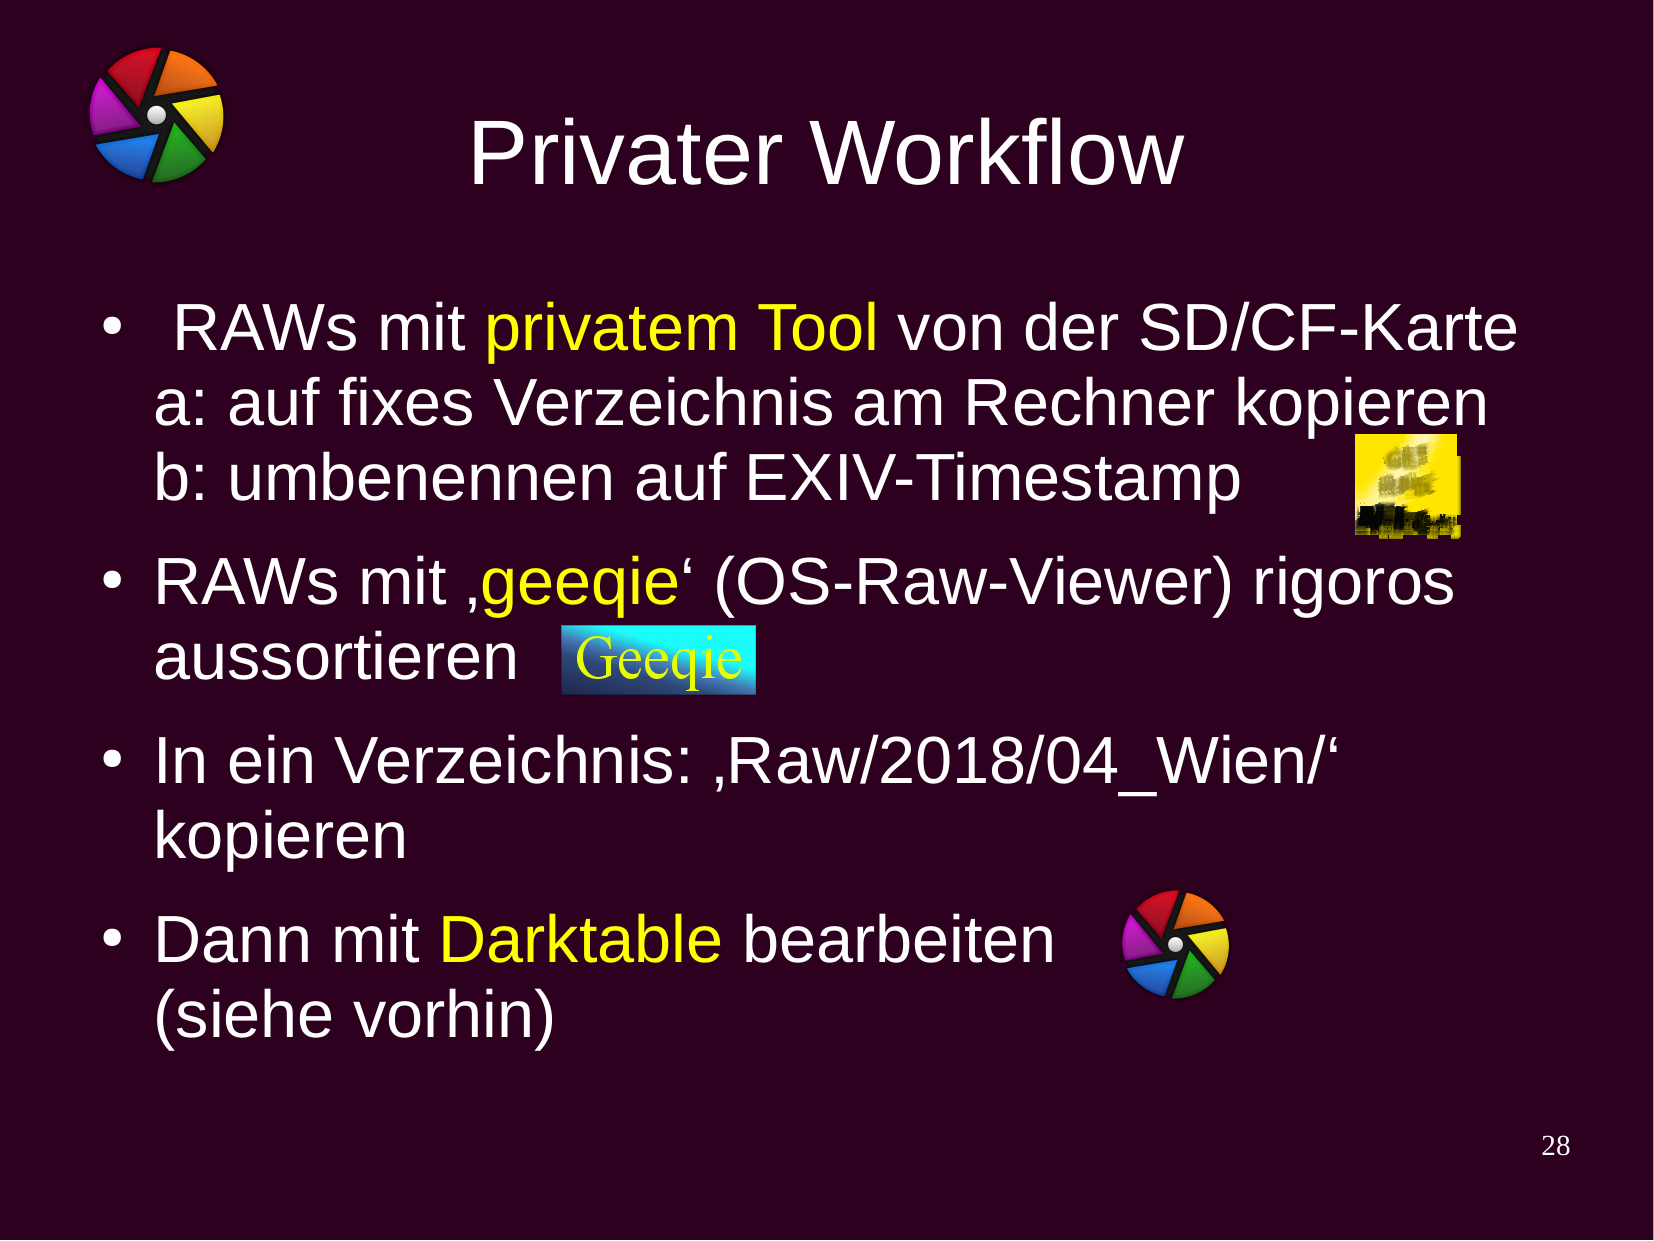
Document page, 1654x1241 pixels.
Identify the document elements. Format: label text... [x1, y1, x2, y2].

picture [82, 41, 231, 189]
picture [561, 625, 756, 695]
list RAWs mit privatem Tool von der SD/CF-Karte a: auf fixes Verzeichnis am Rechner kopieren b: umbenennen auf EXIV-Timestamp RAWs mit ‚geeqie‘ (OS-Raw-Viewer) rigoros aussortieren In ein Verzeichnis: ‚Raw/2018/04_Wien/‘ kopieren Dann mit Darktable bearbeiten (siehe vorhin) [82, 290, 1571, 1111]
title Privater Workflow [82, 49, 1571, 257]
picture [1116, 885, 1235, 1004]
picture [1322, 401, 1489, 567]
